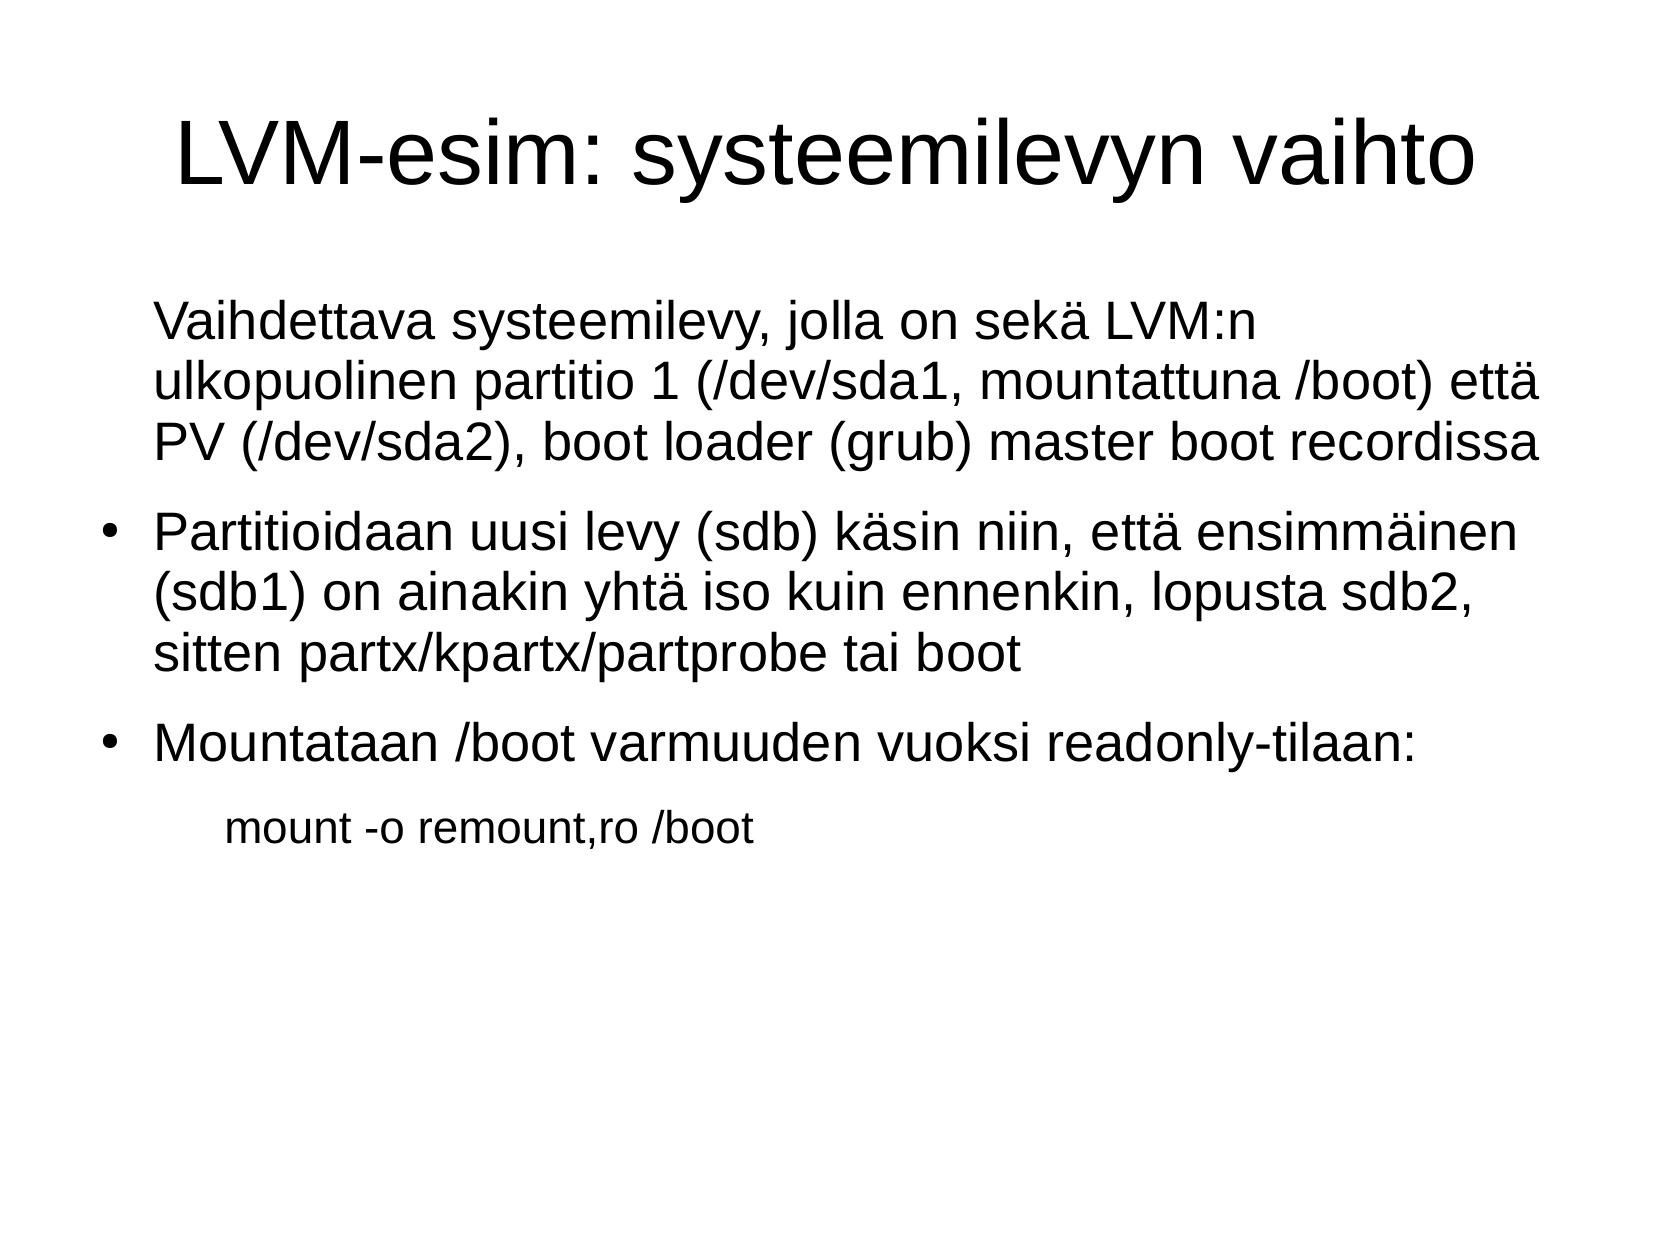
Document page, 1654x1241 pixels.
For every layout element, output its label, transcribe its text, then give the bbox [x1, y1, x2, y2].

title LVM-esim: systeemilevyn vaihto [82, 49, 1571, 257]
list Vaihdettava systeemilevy, jolla on sekä LVM:n ulkopuolinen partitio 1 (/dev/sda1, mountattuna /boot) että PV (/dev/sda2), boot loader (grub) master boot recordissa Partitioidaan uusi levy (sdb) käsin niin, että ensimmäinen (sdb1) on ainakin yhtä iso kuin ennenkin, lopusta sdb2, sitten partx/kpartx/partprobe tai boot Mountataan /boot varmuuden vuoksi readonly-tilaan: mount -o remount,ro /boot [82, 290, 1571, 1010]
